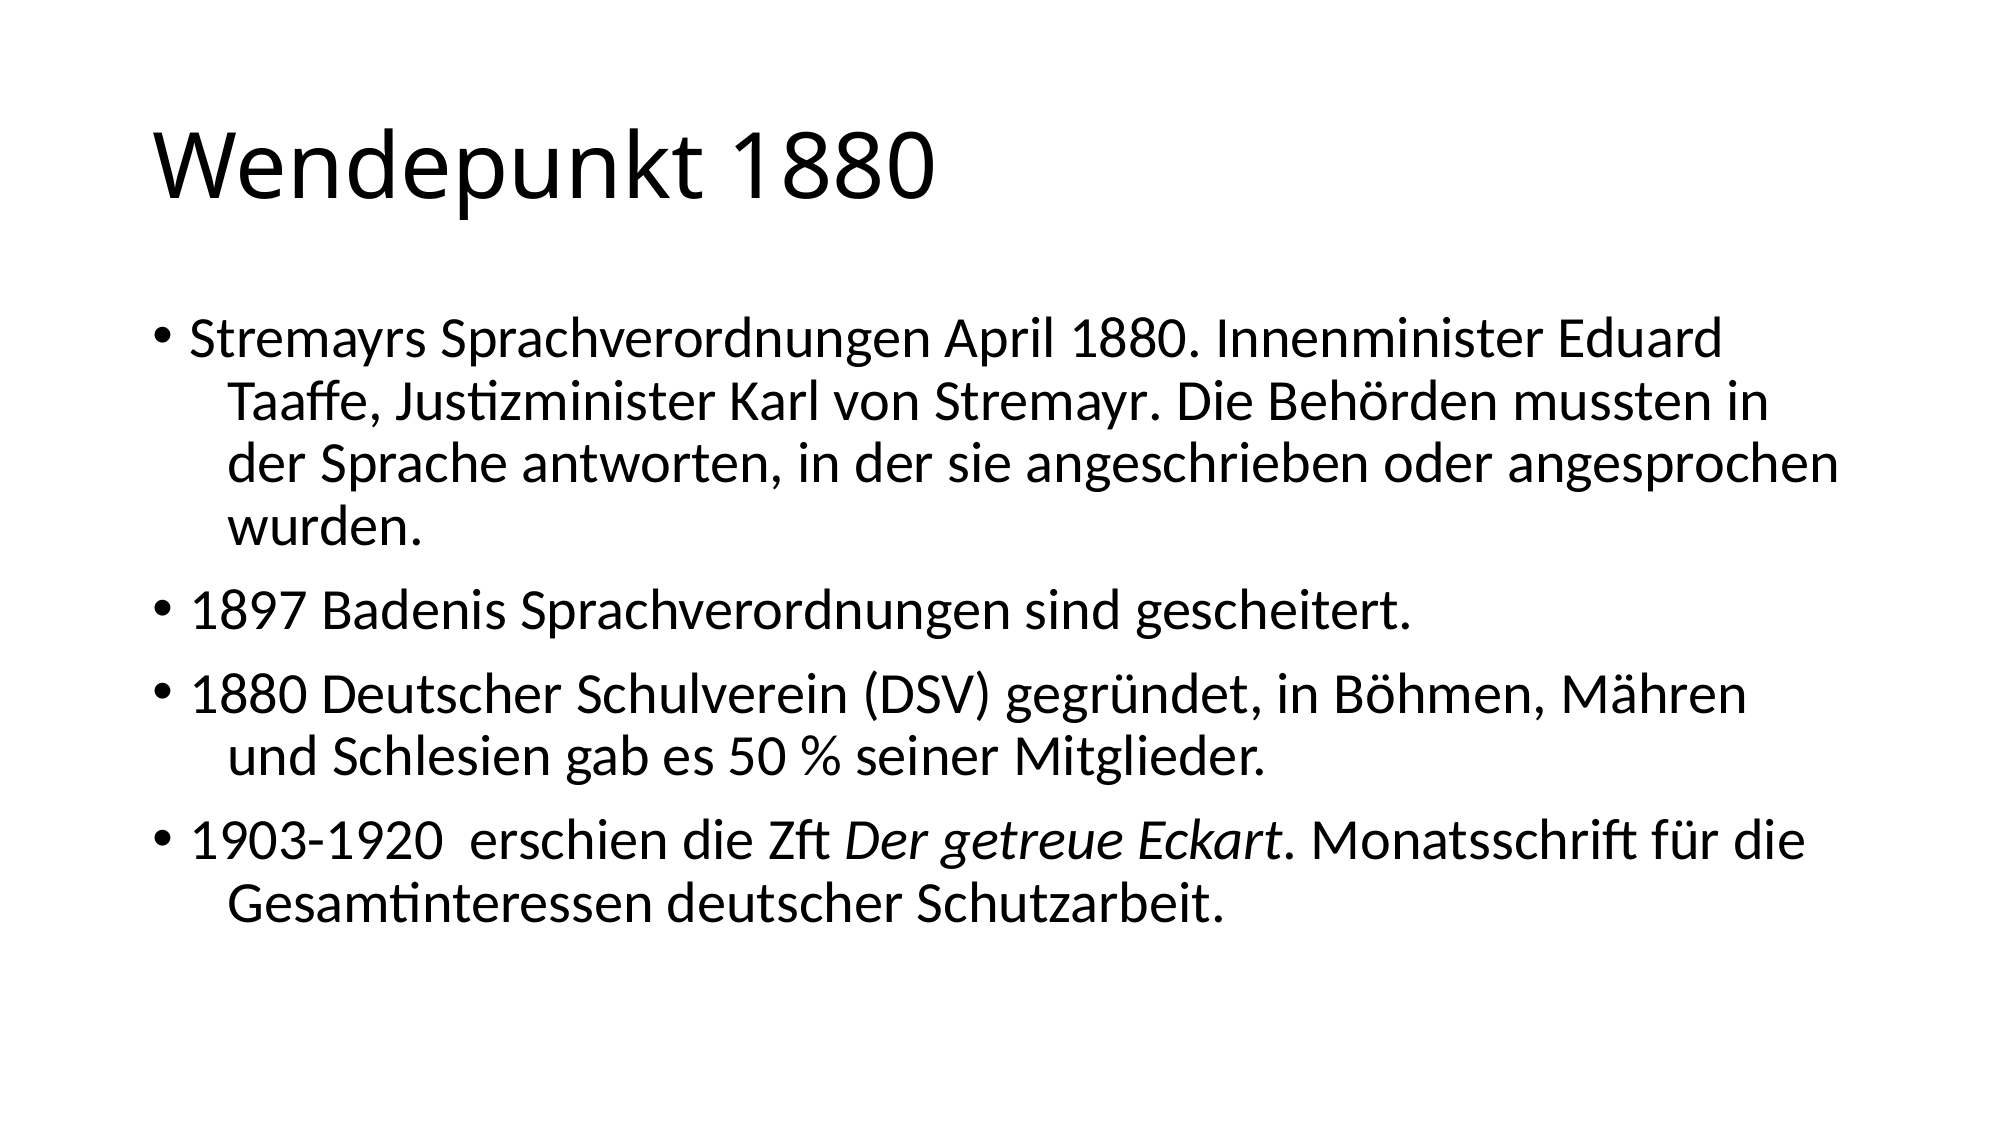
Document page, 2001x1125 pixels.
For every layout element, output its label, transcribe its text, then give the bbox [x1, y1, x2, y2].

title Wendepunkt 1880 [137, 59, 1863, 278]
list Stremayrs Sprachverordnungen April 1880. Innenminister Eduard Taaffe, Justizminister Karl von Stremayr. Die Behörden mussten in der Sprache antworten, in der sie angeschrieben oder angesprochen wurden. 1897 Badenis Sprachverordnungen sind gescheitert. 1880 Deutscher Schulverein (DSV) gegründet, in Böhmen, Mähren und Schlesien gab es 50 % seiner Mitglieder. 1903-1920 erschien die Zft Der getreue Eckart. Monatsschrift für die Gesamtinteressen deutscher Schutzarbeit. [137, 299, 1863, 1014]
